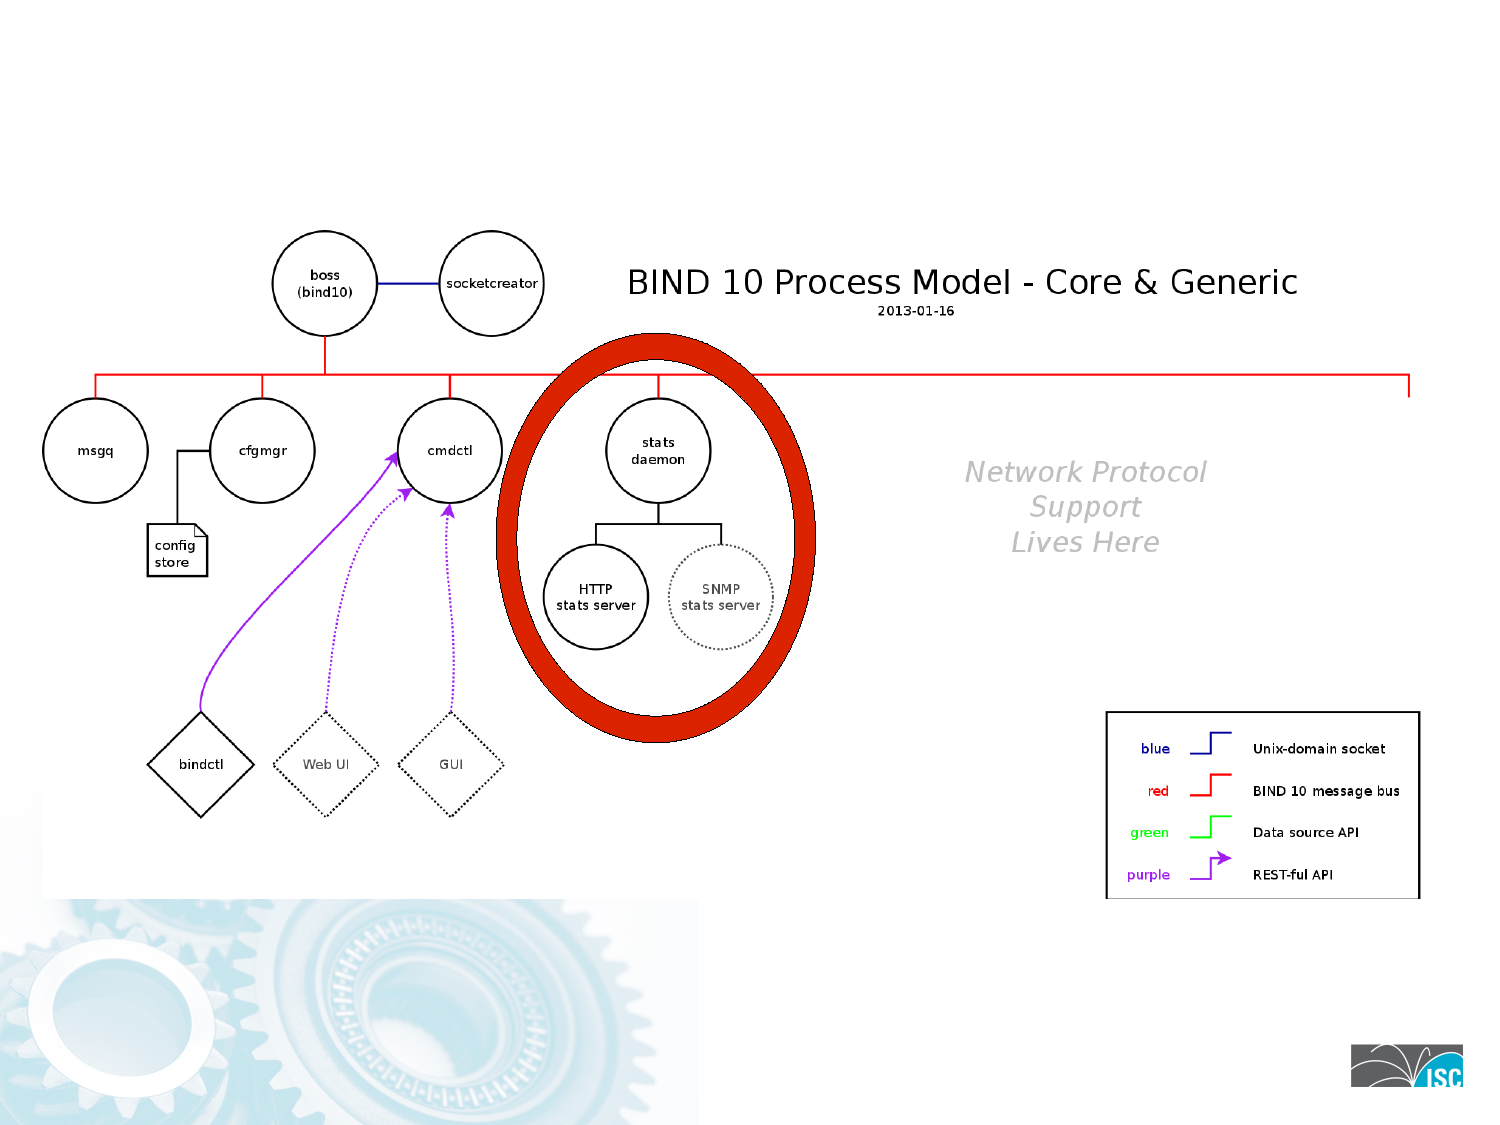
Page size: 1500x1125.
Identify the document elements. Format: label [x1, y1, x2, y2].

picture [0, 0, 1500, 1125]
text_box [496, 333, 816, 743]
